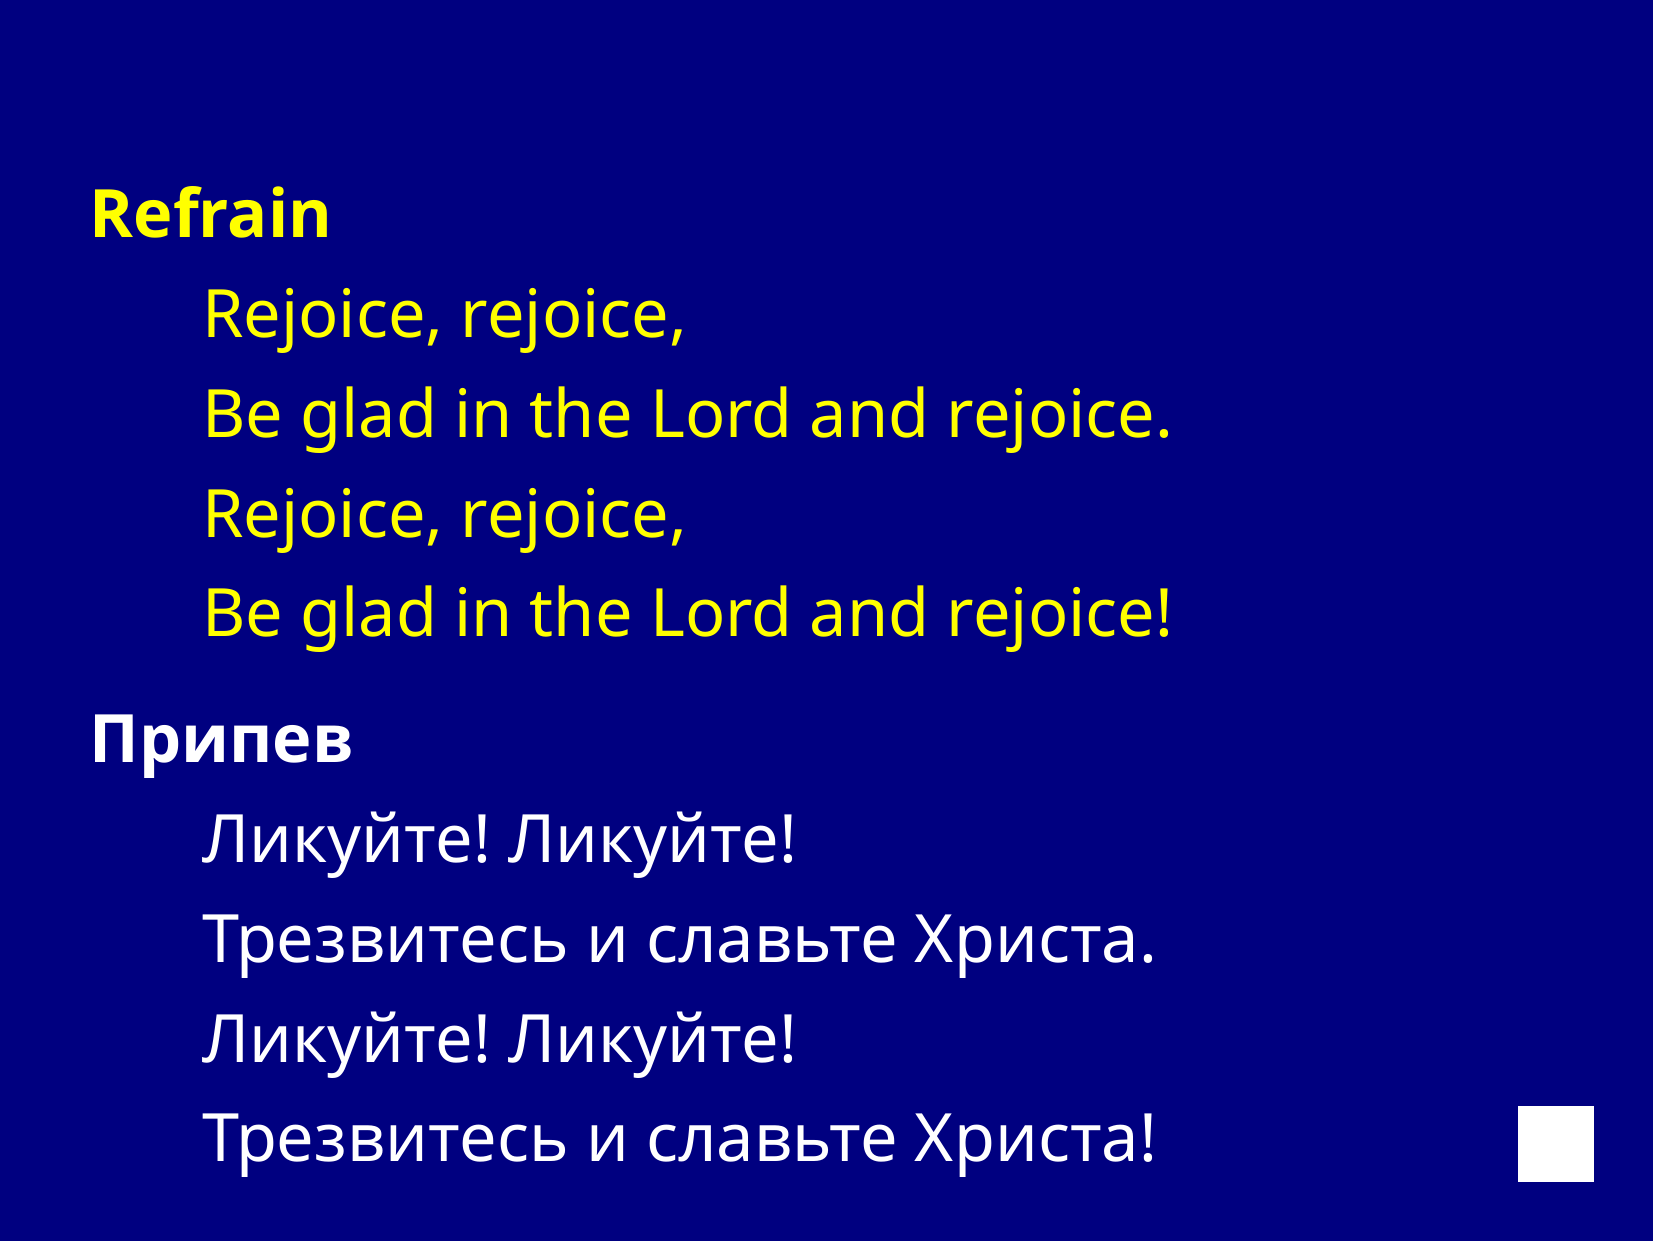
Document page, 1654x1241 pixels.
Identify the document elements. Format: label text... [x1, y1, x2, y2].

text_box Refrain Rejoice, rejoice, Be glad in the Lord and rejoice. Rejoice, rejoice, Be glad in the Lord and rejoice! [75, 150, 1653, 638]
text_box Припев Ликуйте! Ликуйте! Трезвитесь и славьте Христа. Ликуйте! Ликуйте! Трезвитесь и славьте Христа! [75, 675, 1576, 1163]
text_box [1518, 1106, 1594, 1182]
